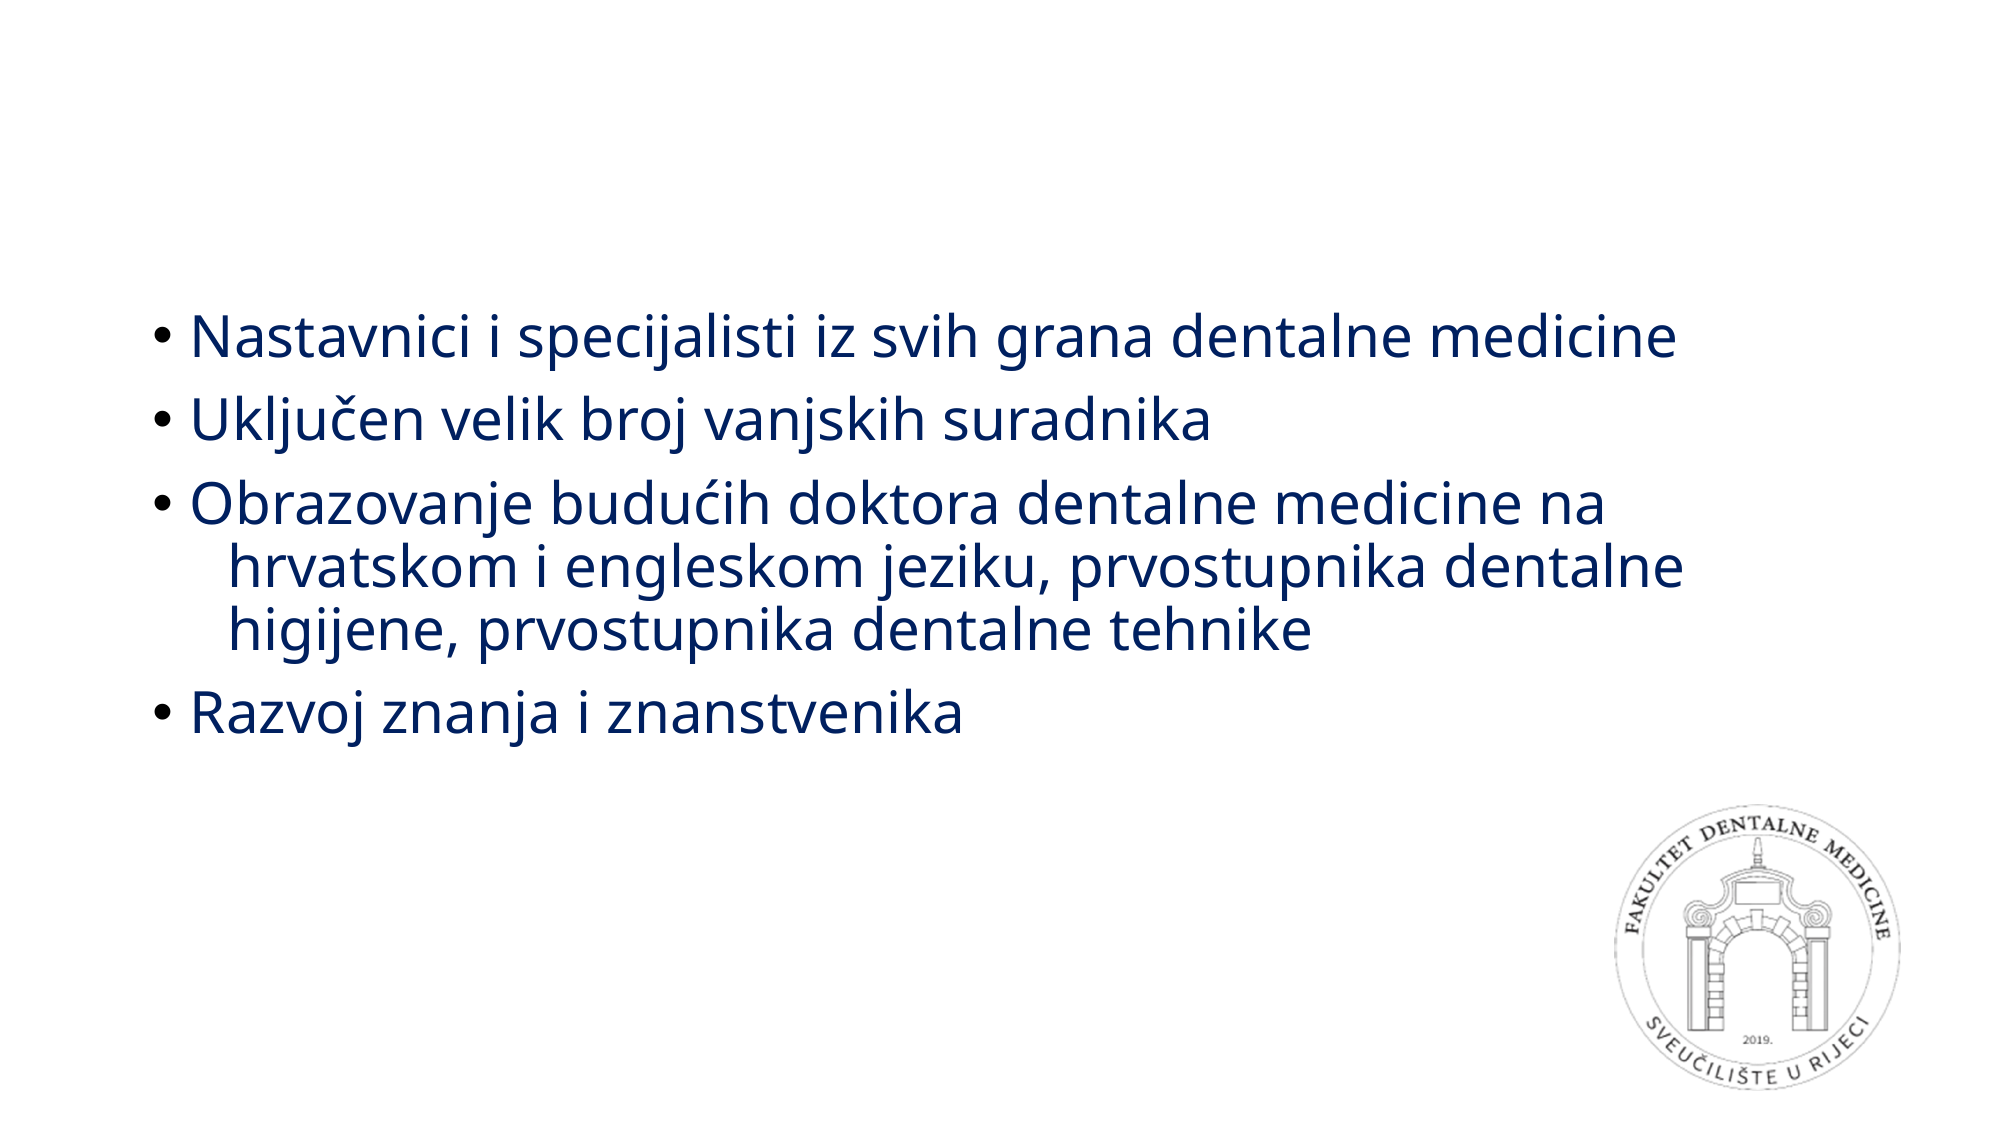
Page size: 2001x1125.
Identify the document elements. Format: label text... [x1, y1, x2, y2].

list Nastavnici i specijalisti iz svih grana dentalne medicine Uključen velik broj vanjskih suradnika Obrazovanje budućih doktora dentalne medicine na hrvatskom i engleskom jeziku, prvostupnika dentalne higijene, prvostupnika dentalne tehnike Razvoj znanja i znanstvenika [137, 299, 1863, 1014]
picture [1614, 804, 1901, 1091]
